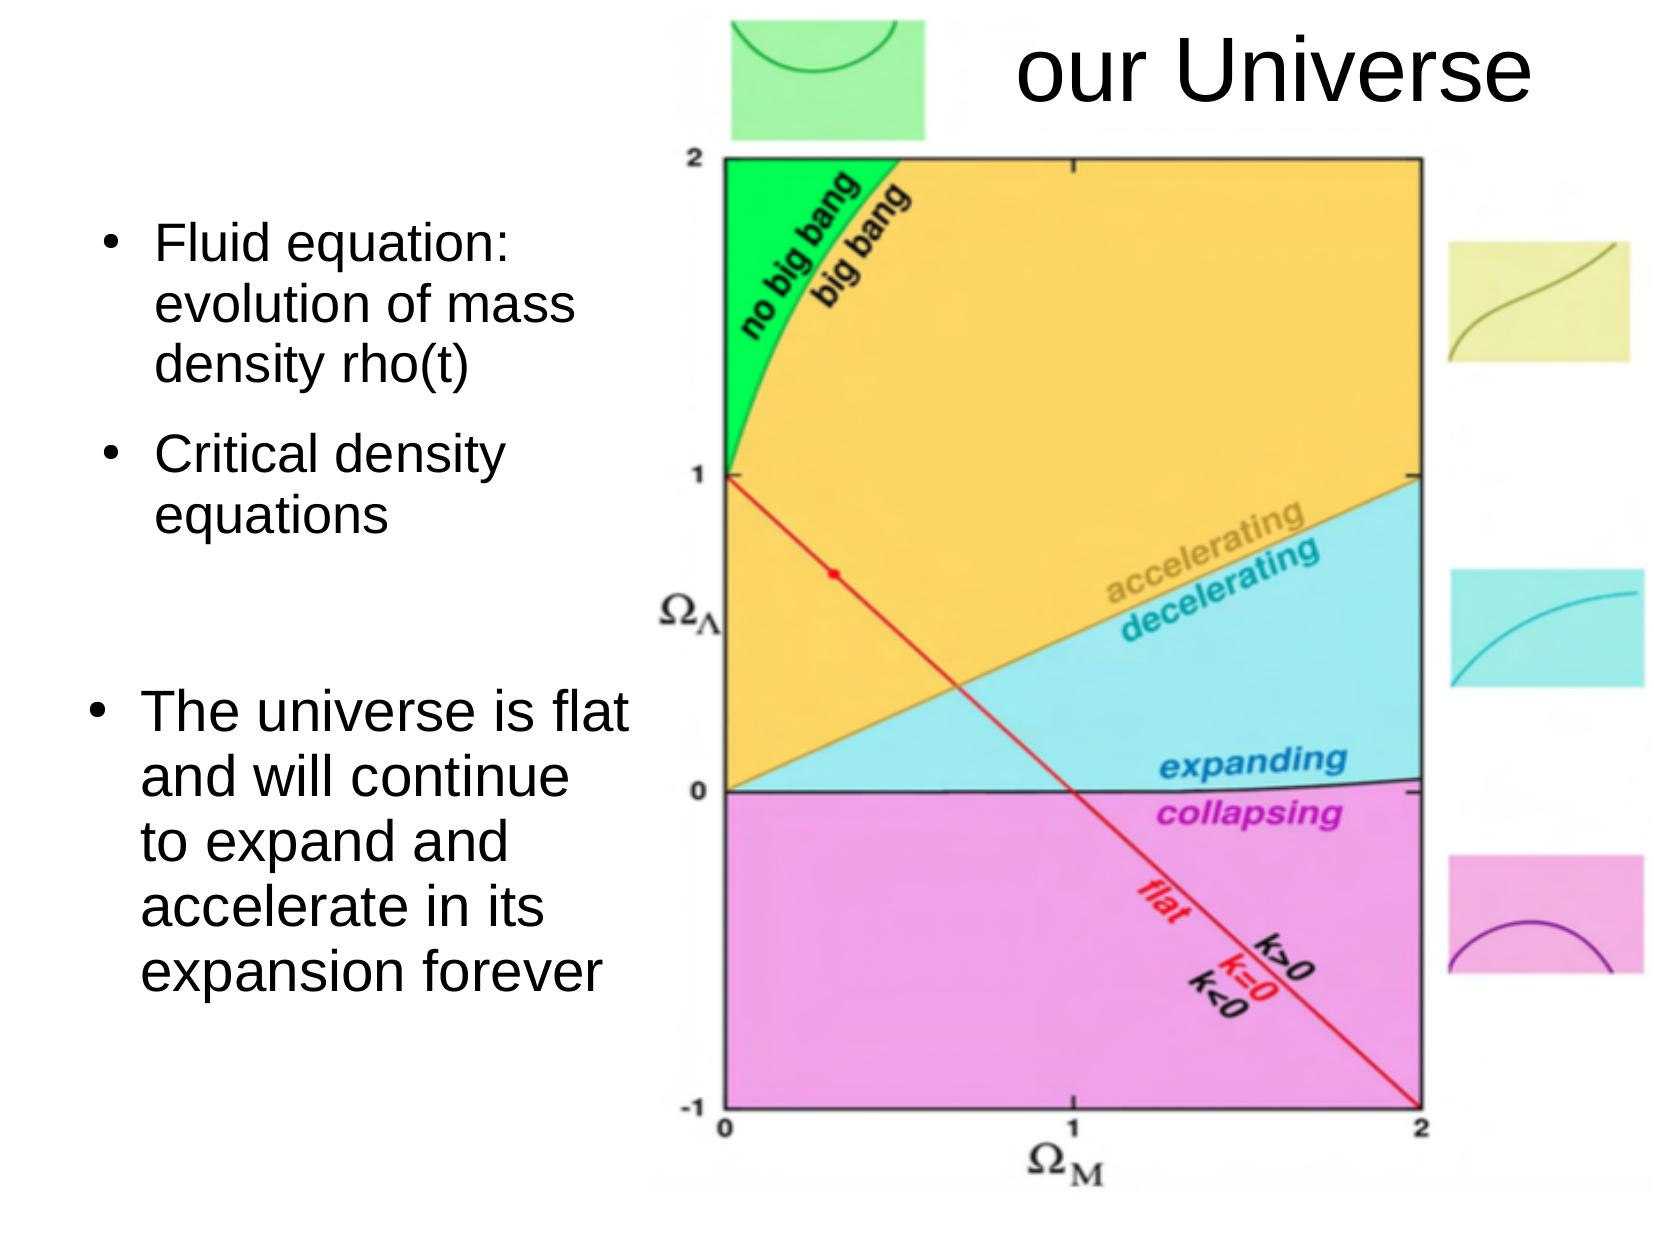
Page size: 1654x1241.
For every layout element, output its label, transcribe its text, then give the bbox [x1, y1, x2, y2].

list The universe is flat and will continue to expand and accelerate in its expansion forever [69, 679, 636, 1005]
picture [647, 0, 1654, 1193]
list Fluid equation: evolution of mass density rho(t) Critical density equations [83, 212, 647, 545]
title our Universe [1003, 0, 1548, 140]
